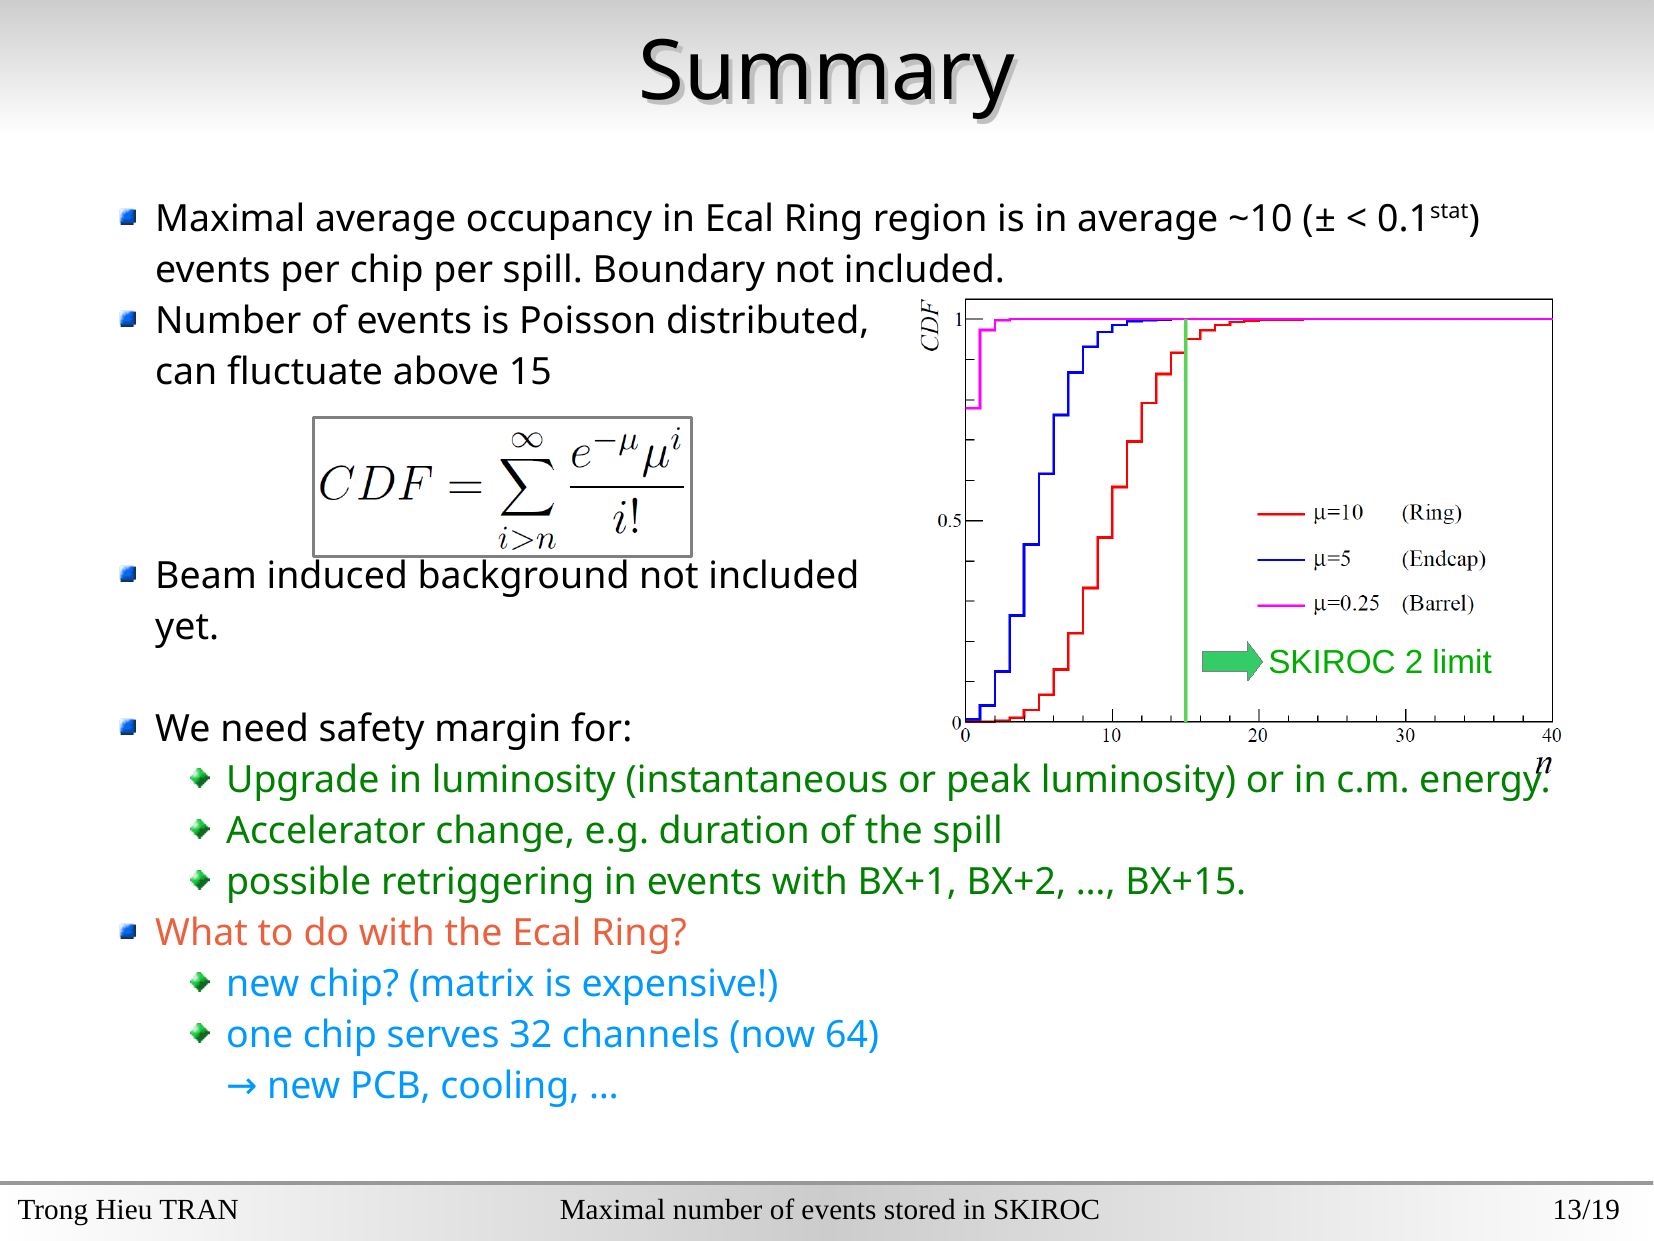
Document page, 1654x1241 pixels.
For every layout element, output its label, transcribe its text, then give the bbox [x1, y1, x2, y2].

title Summary [0, 0, 1654, 136]
text_box [1202, 641, 1263, 681]
text_box SKIROC 2 limit [1253, 635, 1539, 688]
text_box Maximal average occupancy in Ecal Ring region is in average ~10 (± < 0.1stat) events per chip per spill. Boundary not included. Number of events is Poisson distributed, can fluctuate above 15 Beam induced background not included yet. We need safety margin for: Upgrade in luminosity (instantaneous or peak luminosity) or in c.m. energy. Accelerator change, e.g. duration of the spill possible retriggering in events with BX+1, BX+2, …, BX+15. What to do with the Ecal Ring? new chip? (matrix is expensive!) one chip serves 32 channels (now 64) → new PCB, cooling, … [105, 183, 1576, 1140]
picture [315, 418, 691, 556]
